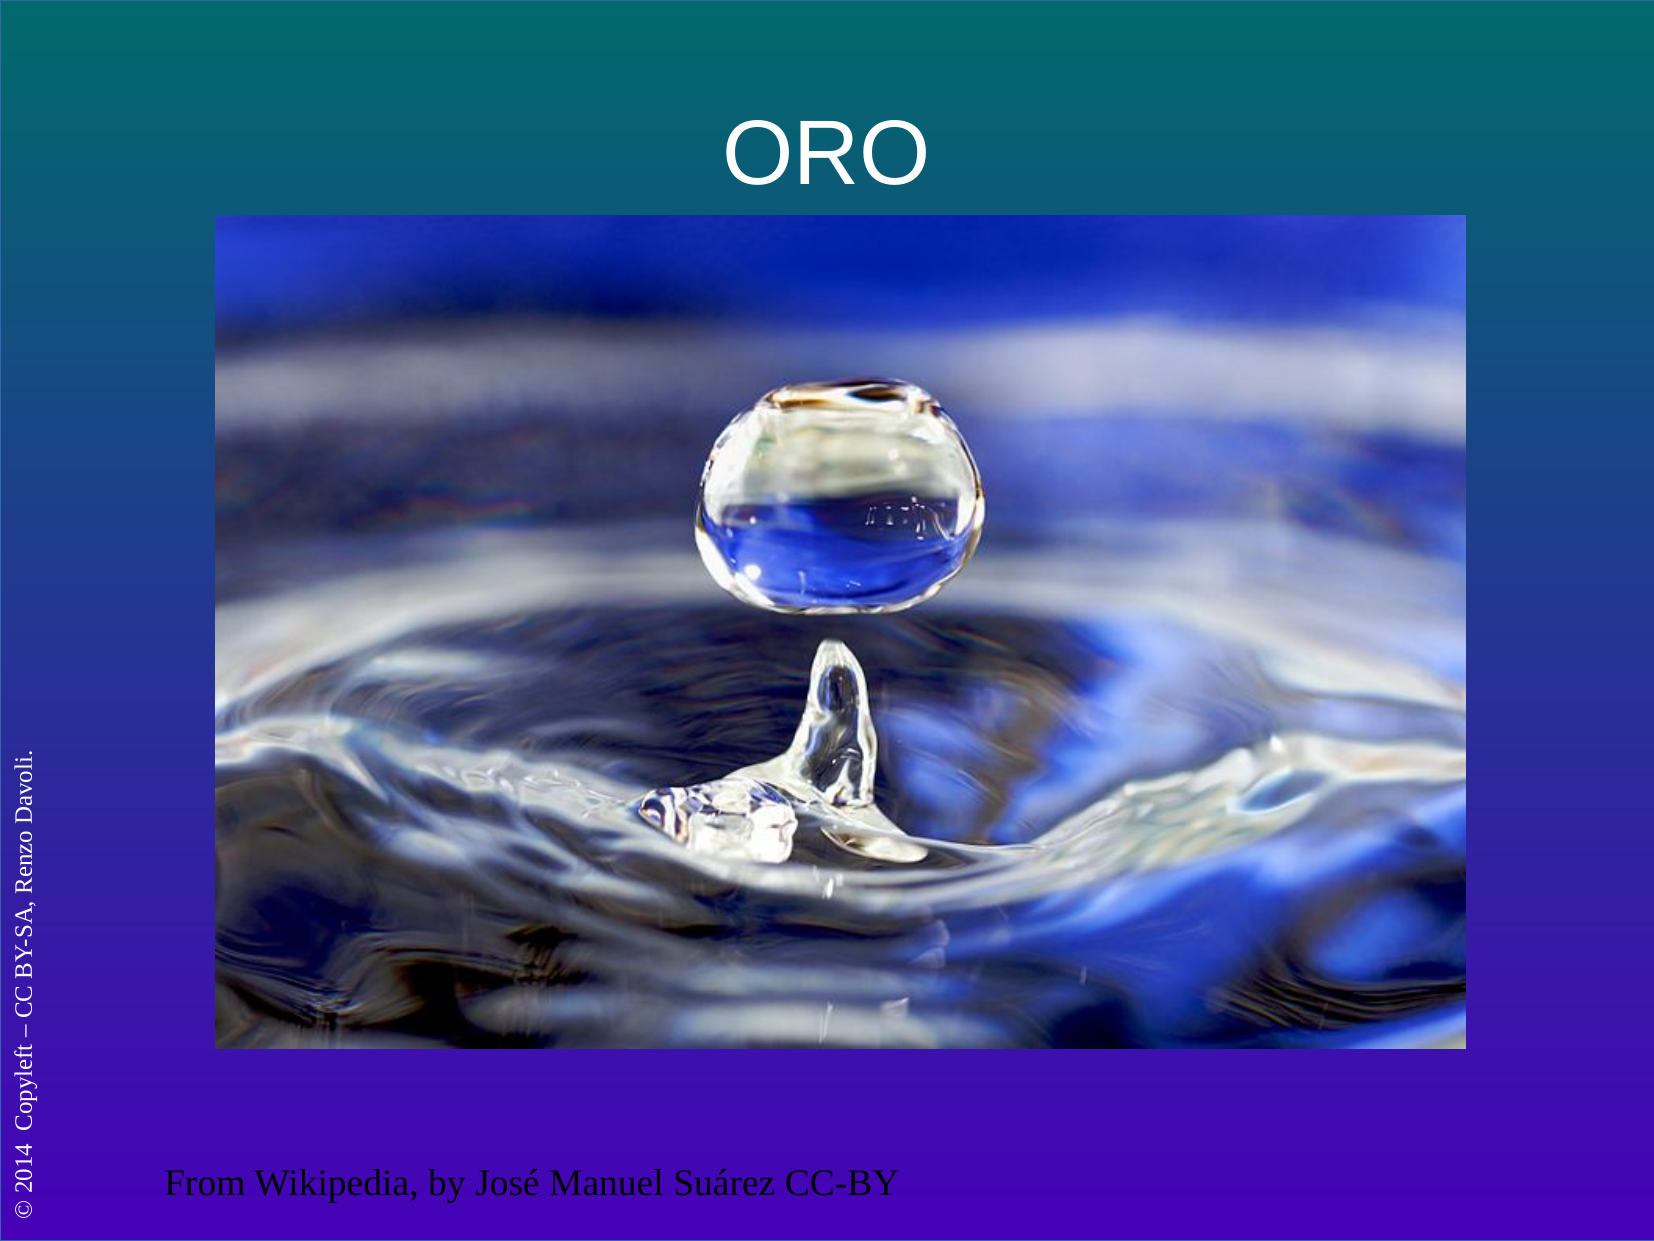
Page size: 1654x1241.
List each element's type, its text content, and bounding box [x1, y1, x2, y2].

picture [215, 215, 1466, 1049]
title ORO [82, 49, 1571, 257]
text_box From Wikipedia, by José Manuel Suárez CC-BY [149, 1155, 916, 1212]
